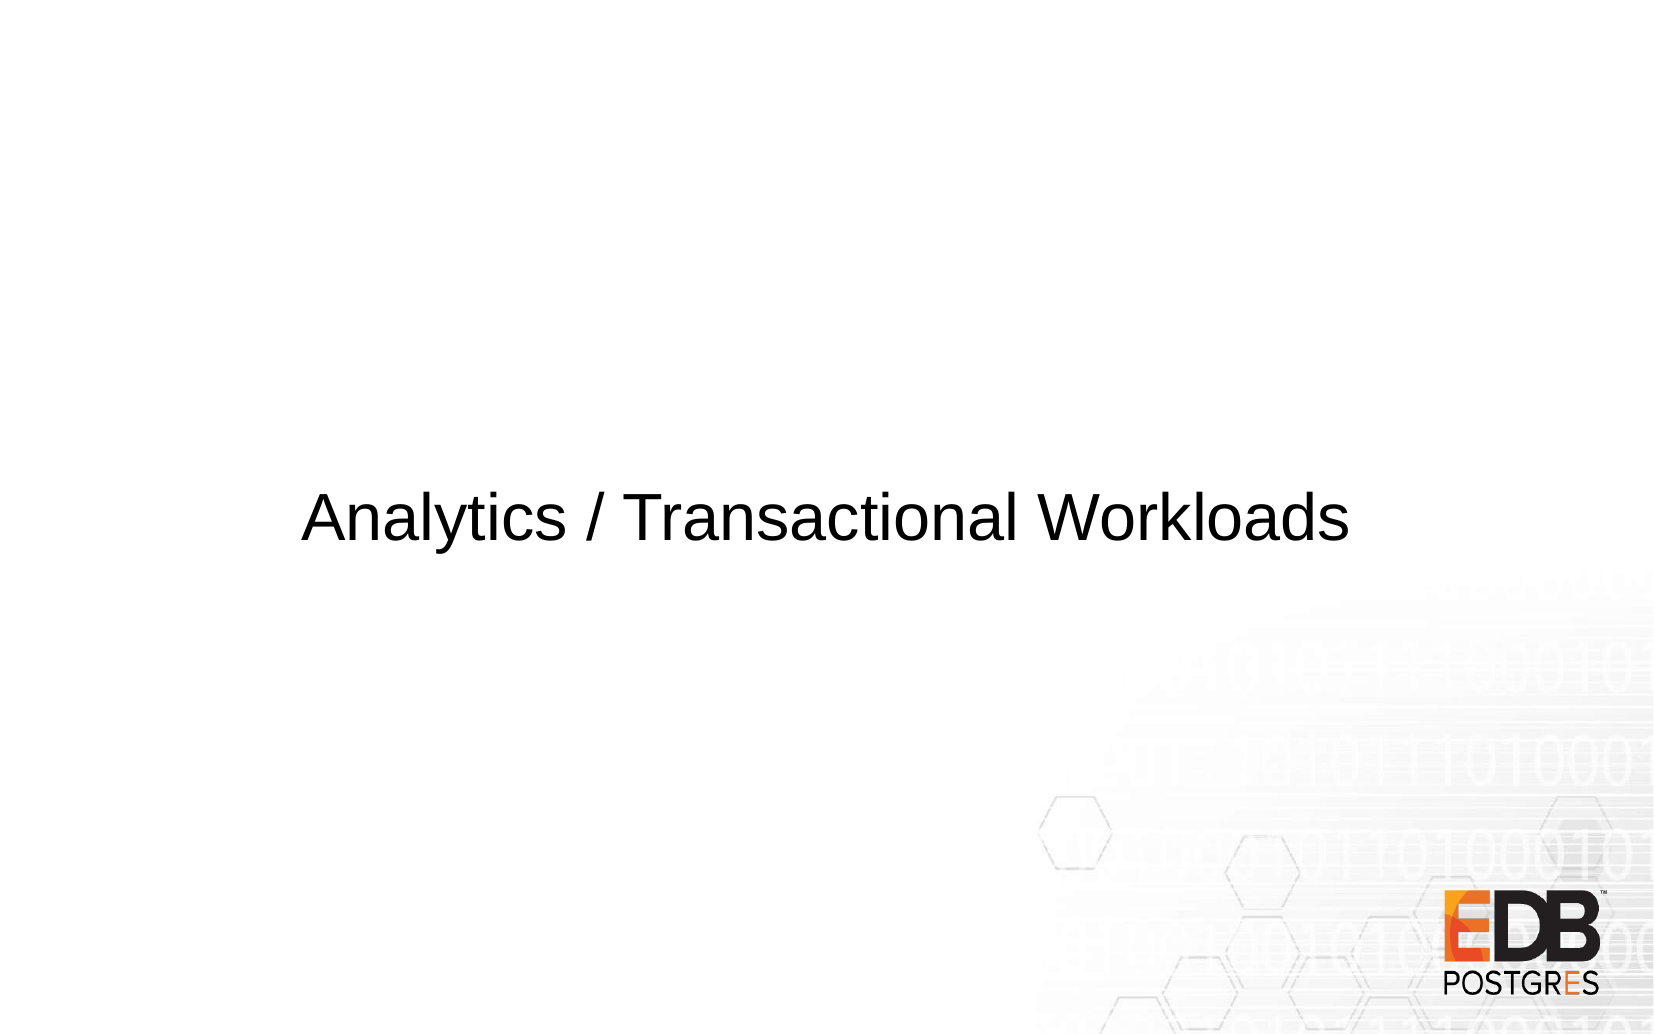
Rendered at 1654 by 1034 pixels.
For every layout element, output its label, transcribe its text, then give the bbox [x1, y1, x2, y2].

subtitle Analytics / Transactional Workloads [0, 2, 1654, 1034]
